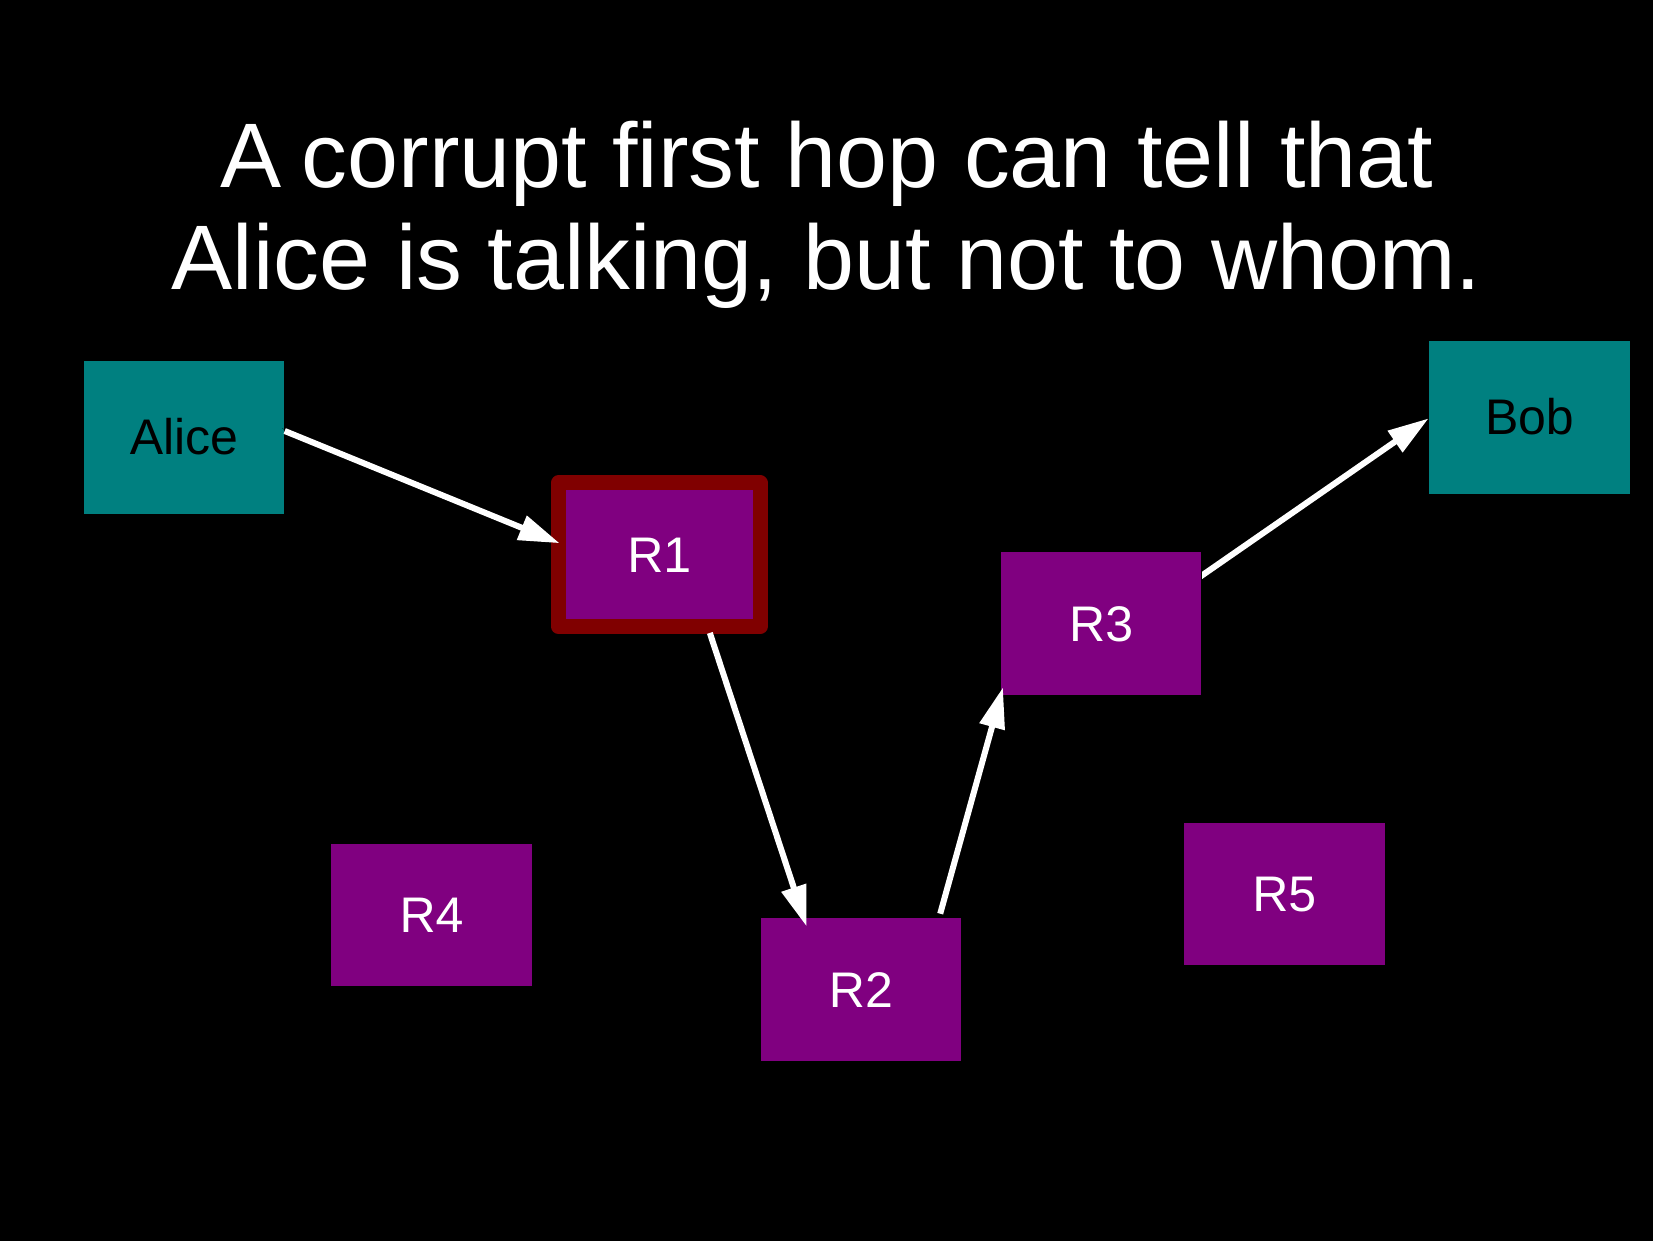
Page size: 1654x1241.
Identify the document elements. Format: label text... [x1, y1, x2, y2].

text_box R5 [1183, 822, 1386, 966]
text_box R2 [760, 917, 962, 1062]
text_box R1 [558, 482, 761, 627]
text_box R4 [330, 843, 533, 987]
title A corrupt first hop can tell that Alice is talking, but not to whom. [121, 92, 1534, 321]
text_box Bob [1428, 340, 1631, 495]
text_box Alice [83, 360, 285, 515]
text_box R3 [1000, 551, 1202, 696]
